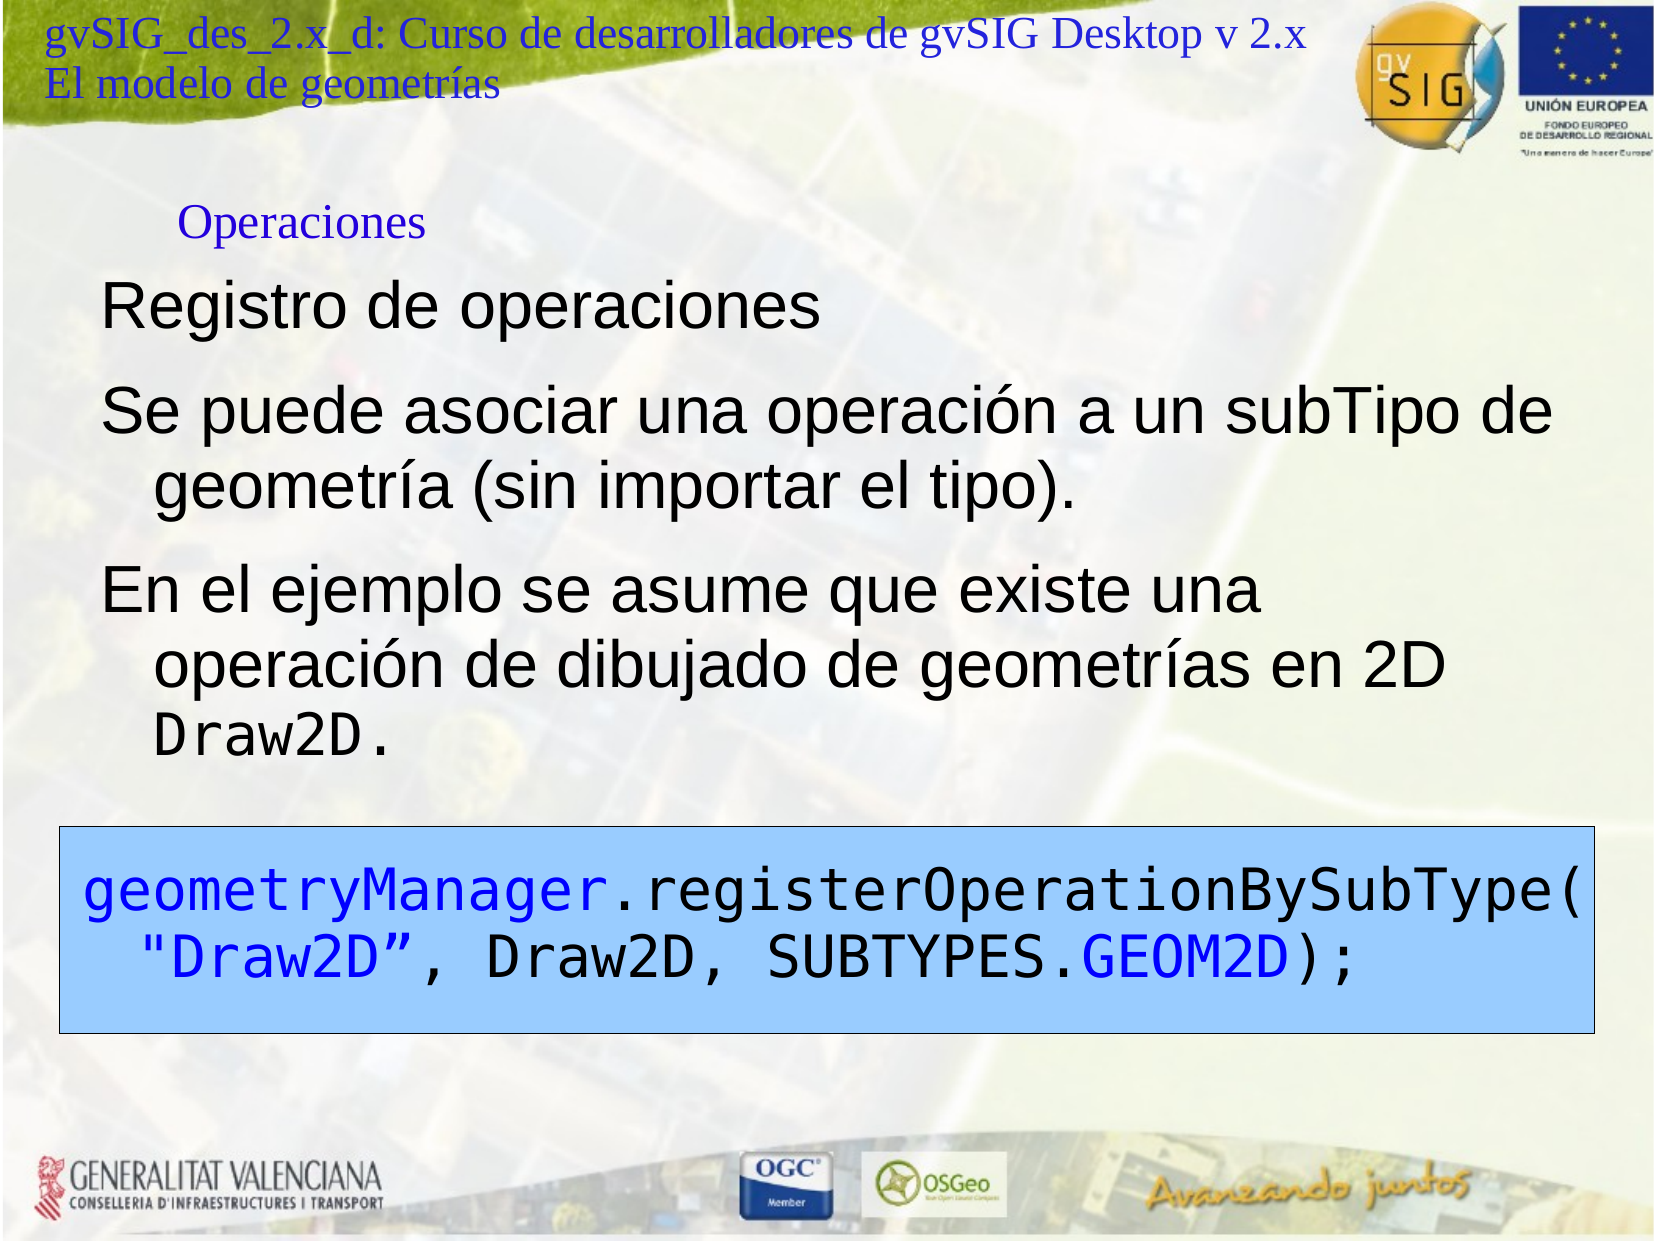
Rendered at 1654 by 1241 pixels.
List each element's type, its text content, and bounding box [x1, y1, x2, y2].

title Operaciones [177, 95, 1329, 347]
picture [2, 0, 1654, 1241]
list Registro de operaciones Se puede asociar una operación a un subTipo de geometría (sin importar el tipo). En el ejemplo se asume que existe una operación de dibujado de geometrías en 2D Draw2D. [82, 268, 1571, 770]
list geometryManager.registerOperationBySubType( "Draw2D”, Draw2D, SUBTYPES.GEOM2D); [65, 856, 1595, 1241]
text_box [59, 826, 1595, 1034]
